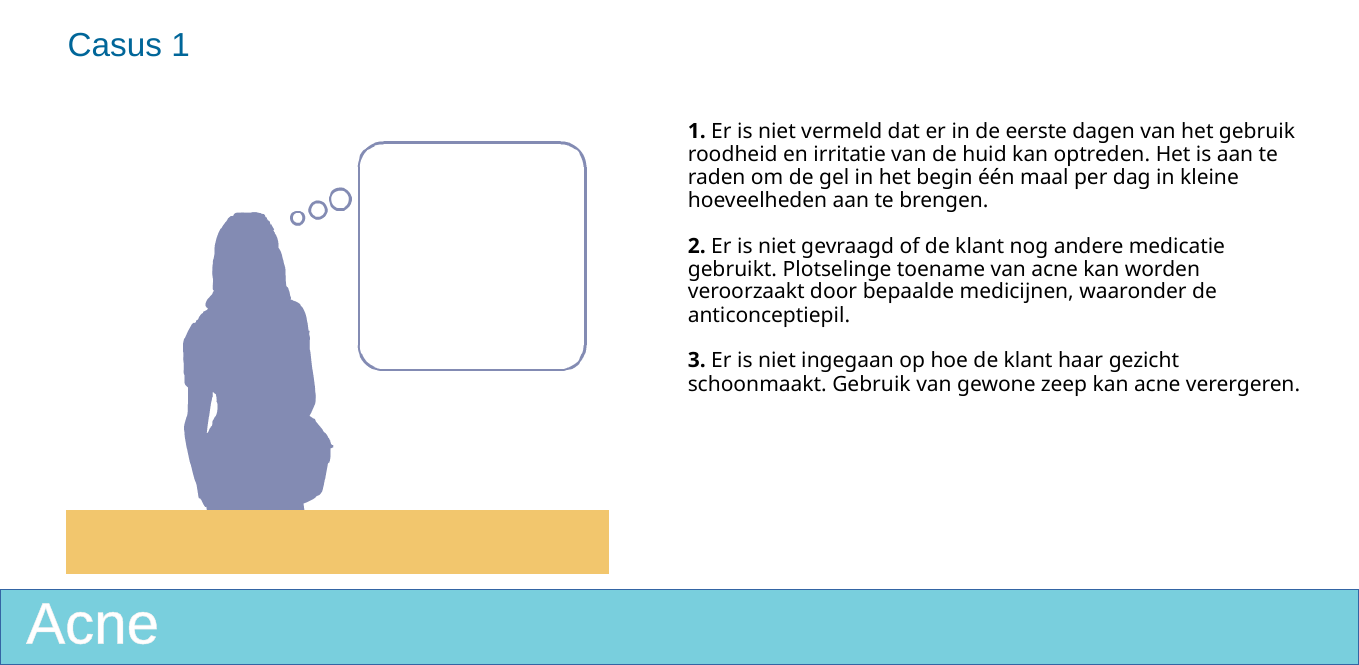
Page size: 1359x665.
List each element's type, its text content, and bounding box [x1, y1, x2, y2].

text_box 1. Er is niet vermeld dat er in de eerste dagen van het gebruik roodheid en irritatie van de huid kan optreden. Het is aan te raden om de gel in het begin één maal per dag in kleine hoeveelheden aan te brengen. 2. Er is niet gevraagd of de klant nog andere medicatie gebruikt. Plotselinge toename van acne kan worden veroorzaakt door bepaalde medicijnen, waaronder de anticonceptiepil. 3. Er is niet ingegaan op hoe de klant haar gezicht schoonmaakt. Gebruik van gewone zeep kan acne verergeren. [673, 112, 1333, 579]
text_box [0, 589, 1359, 665]
title Casus 1 [67, 26, 1291, 101]
picture [66, 118, 609, 574]
title Acne [26, 590, 448, 665]
